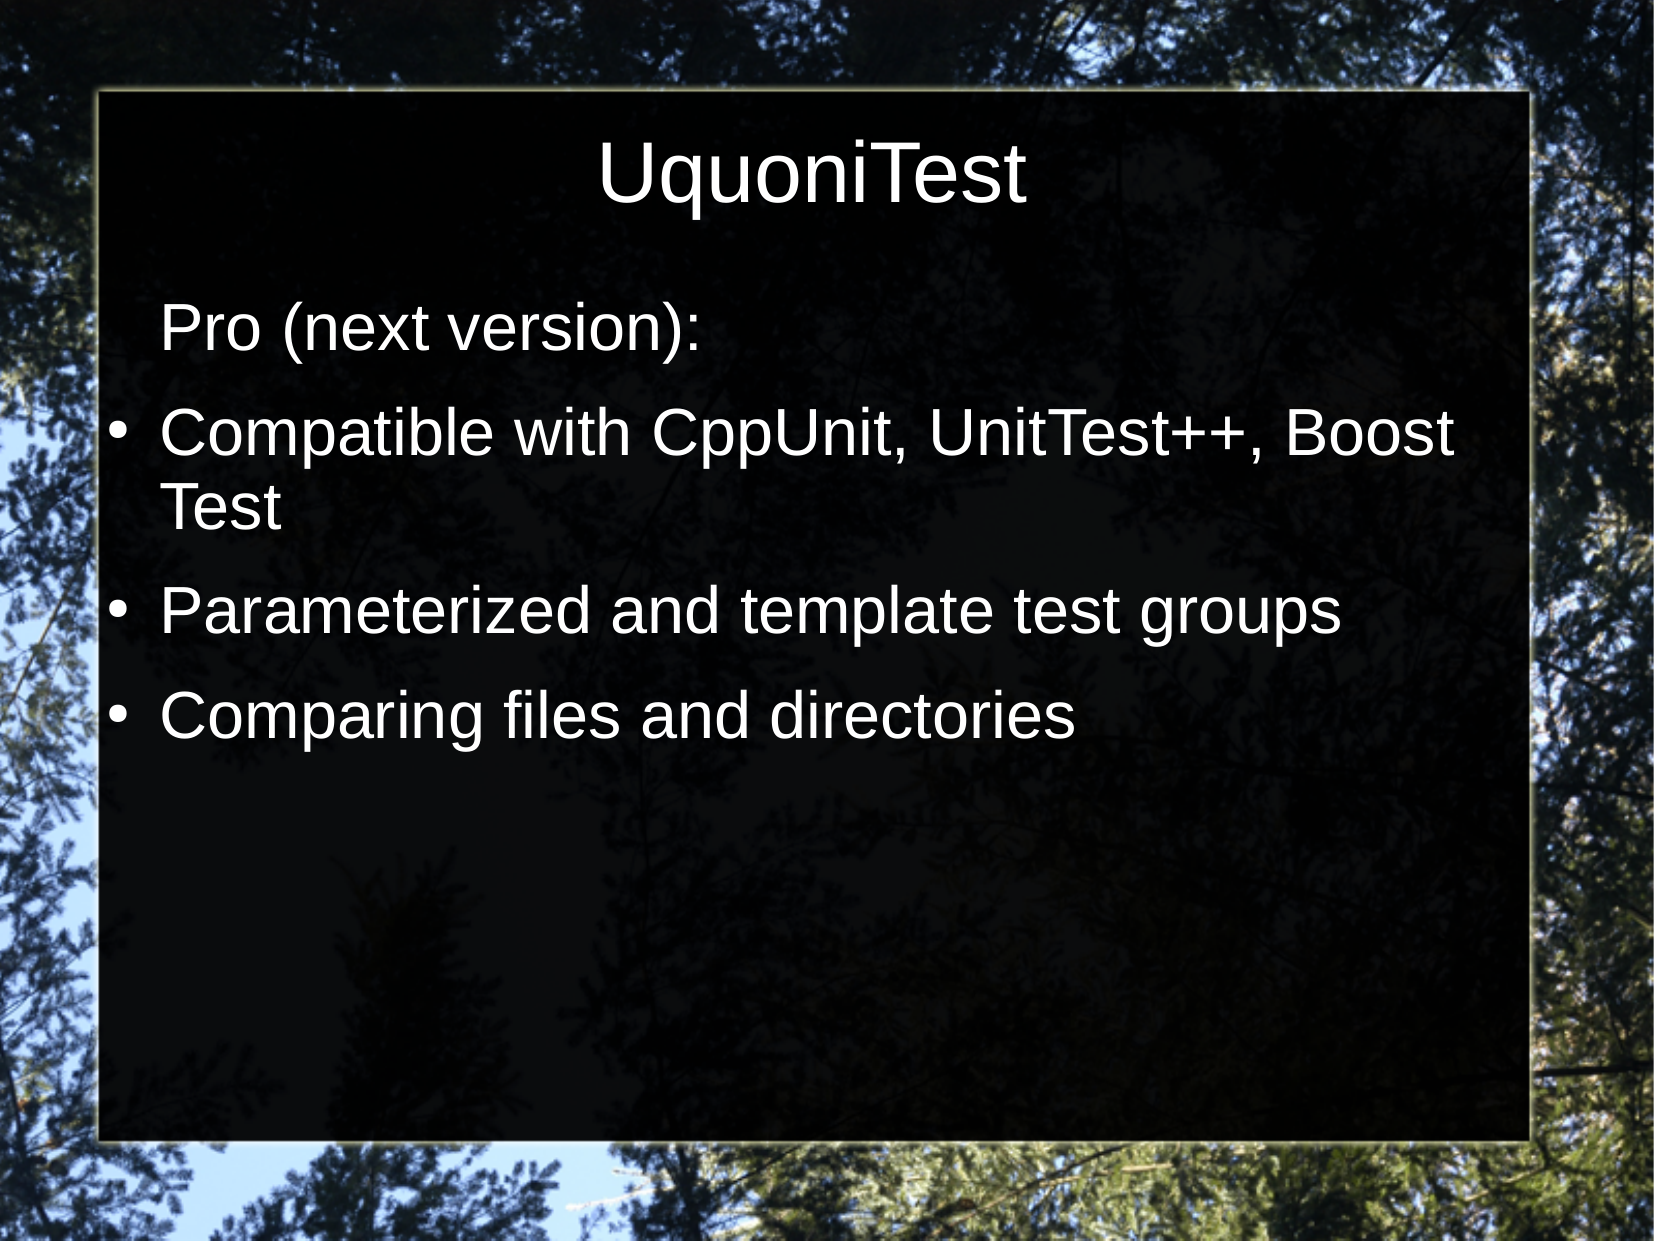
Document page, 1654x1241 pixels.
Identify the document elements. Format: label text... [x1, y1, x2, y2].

list Pro (next version): Compatible with CppUnit, UnitTest++, Boost Test Parameterized and template test groups Comparing files and directories [88, 290, 1536, 1109]
picture [0, 0, 1654, 1241]
title UquoniTest [88, 88, 1536, 257]
